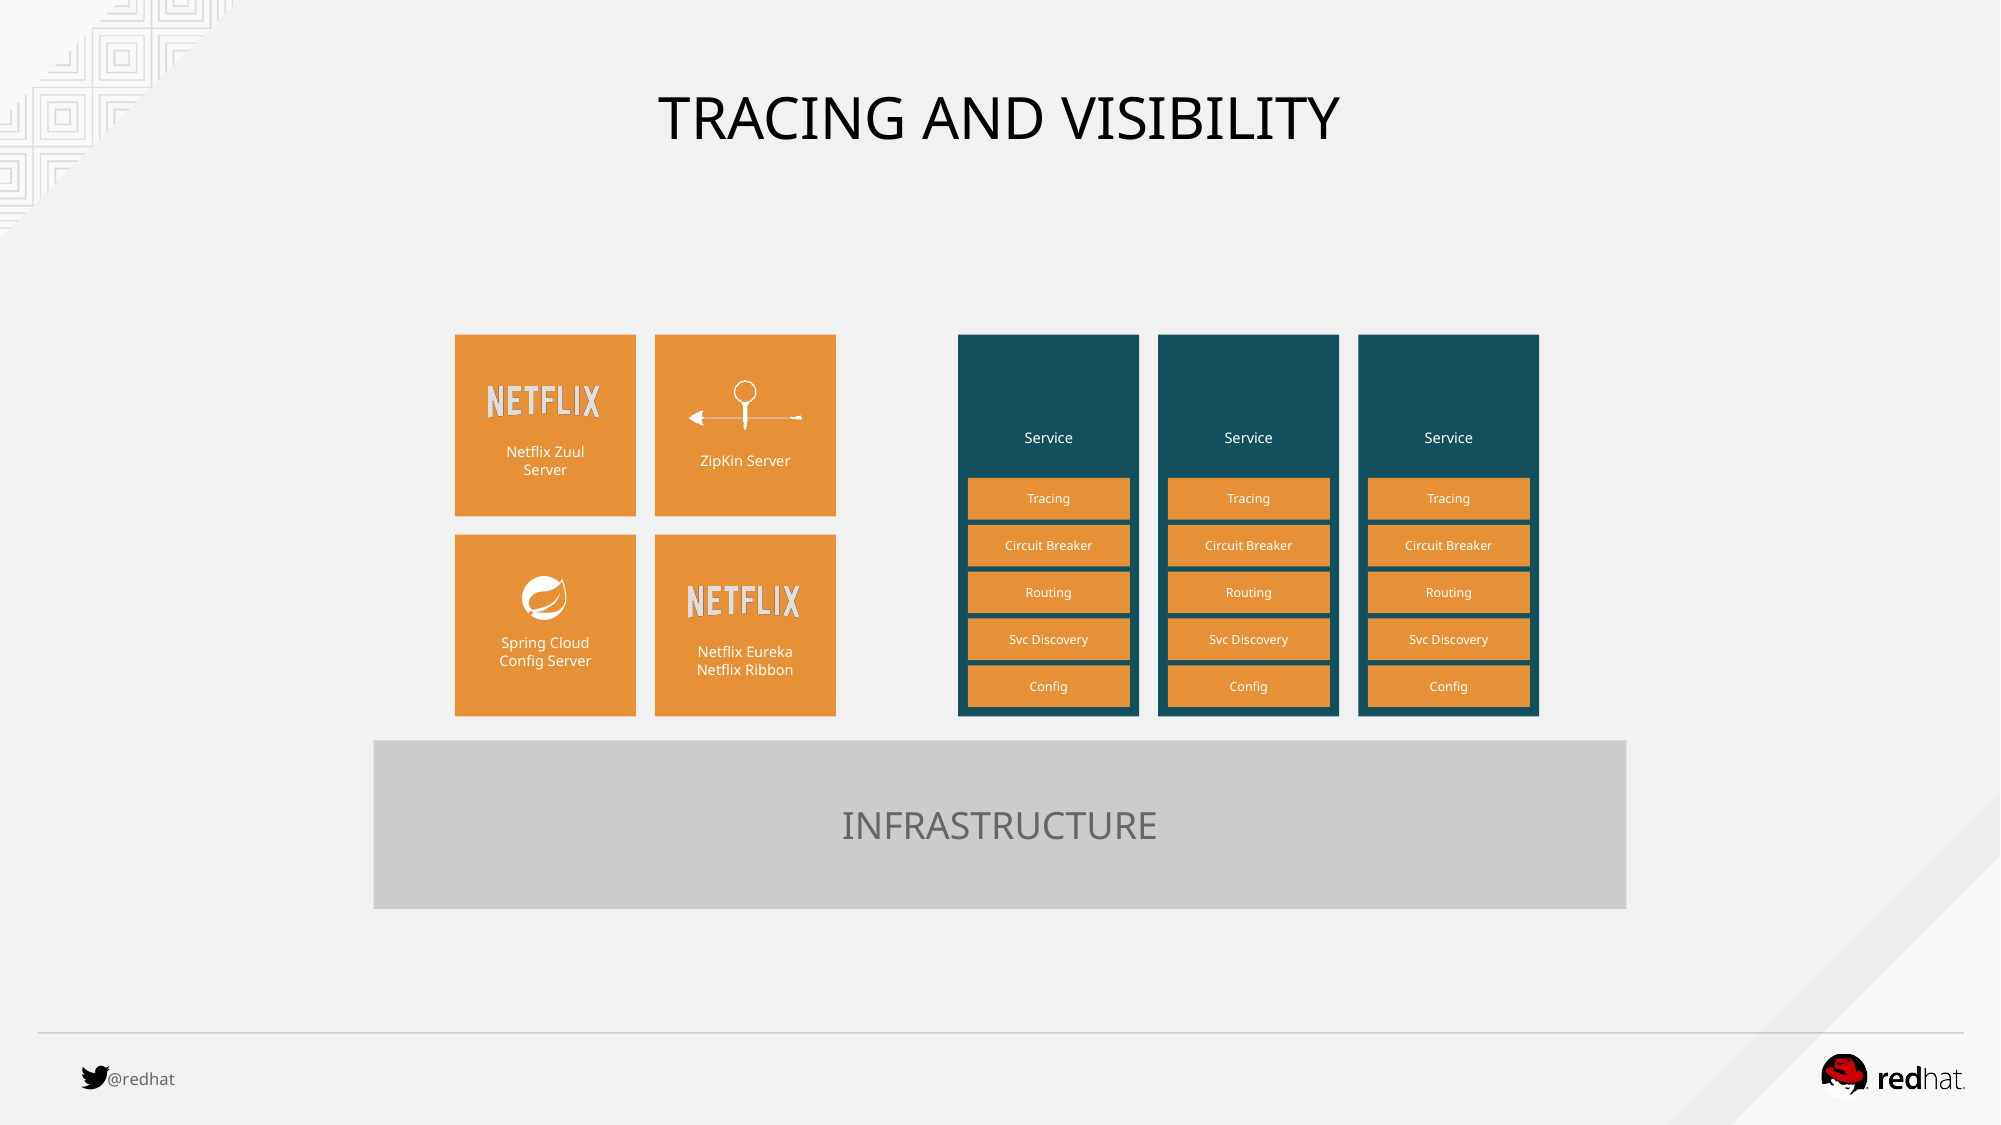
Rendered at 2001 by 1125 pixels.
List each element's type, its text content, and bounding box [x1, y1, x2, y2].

text_box Svc Discovery [1367, 618, 1530, 661]
text_box Config [1167, 665, 1330, 707]
text_box Spring Cloud Config Server [454, 534, 636, 717]
text_box Config [967, 665, 1130, 707]
text_box Netflix Zuul Server [454, 334, 636, 517]
text_box Netflix Eureka Netflix Ribbon [654, 534, 836, 717]
text_box Tracing [967, 477, 1130, 520]
text_box Tracing [1167, 477, 1330, 520]
text_box ZipKin Server [654, 334, 836, 517]
text_box Svc Discovery [1167, 618, 1330, 661]
text_box Service [1158, 334, 1340, 717]
text_box INFRASTRUCTURE [373, 740, 1627, 909]
text_box Service [1358, 334, 1540, 717]
text_box Config [1367, 665, 1530, 707]
text_box Circuit Breaker [967, 524, 1130, 567]
text_box Tracing [1367, 477, 1530, 520]
text_box Circuit Breaker [1367, 524, 1530, 567]
text_box Svc Discovery [967, 618, 1130, 661]
picture [0, 0, 2001, 1125]
text_box Service [958, 334, 1140, 717]
text_box Routing [967, 571, 1130, 614]
title TRACING AND VISIBILITY [180, 0, 1820, 233]
text_box Circuit Breaker [1167, 524, 1330, 567]
text_box Routing [1367, 571, 1530, 614]
text_box Routing [1167, 571, 1330, 614]
